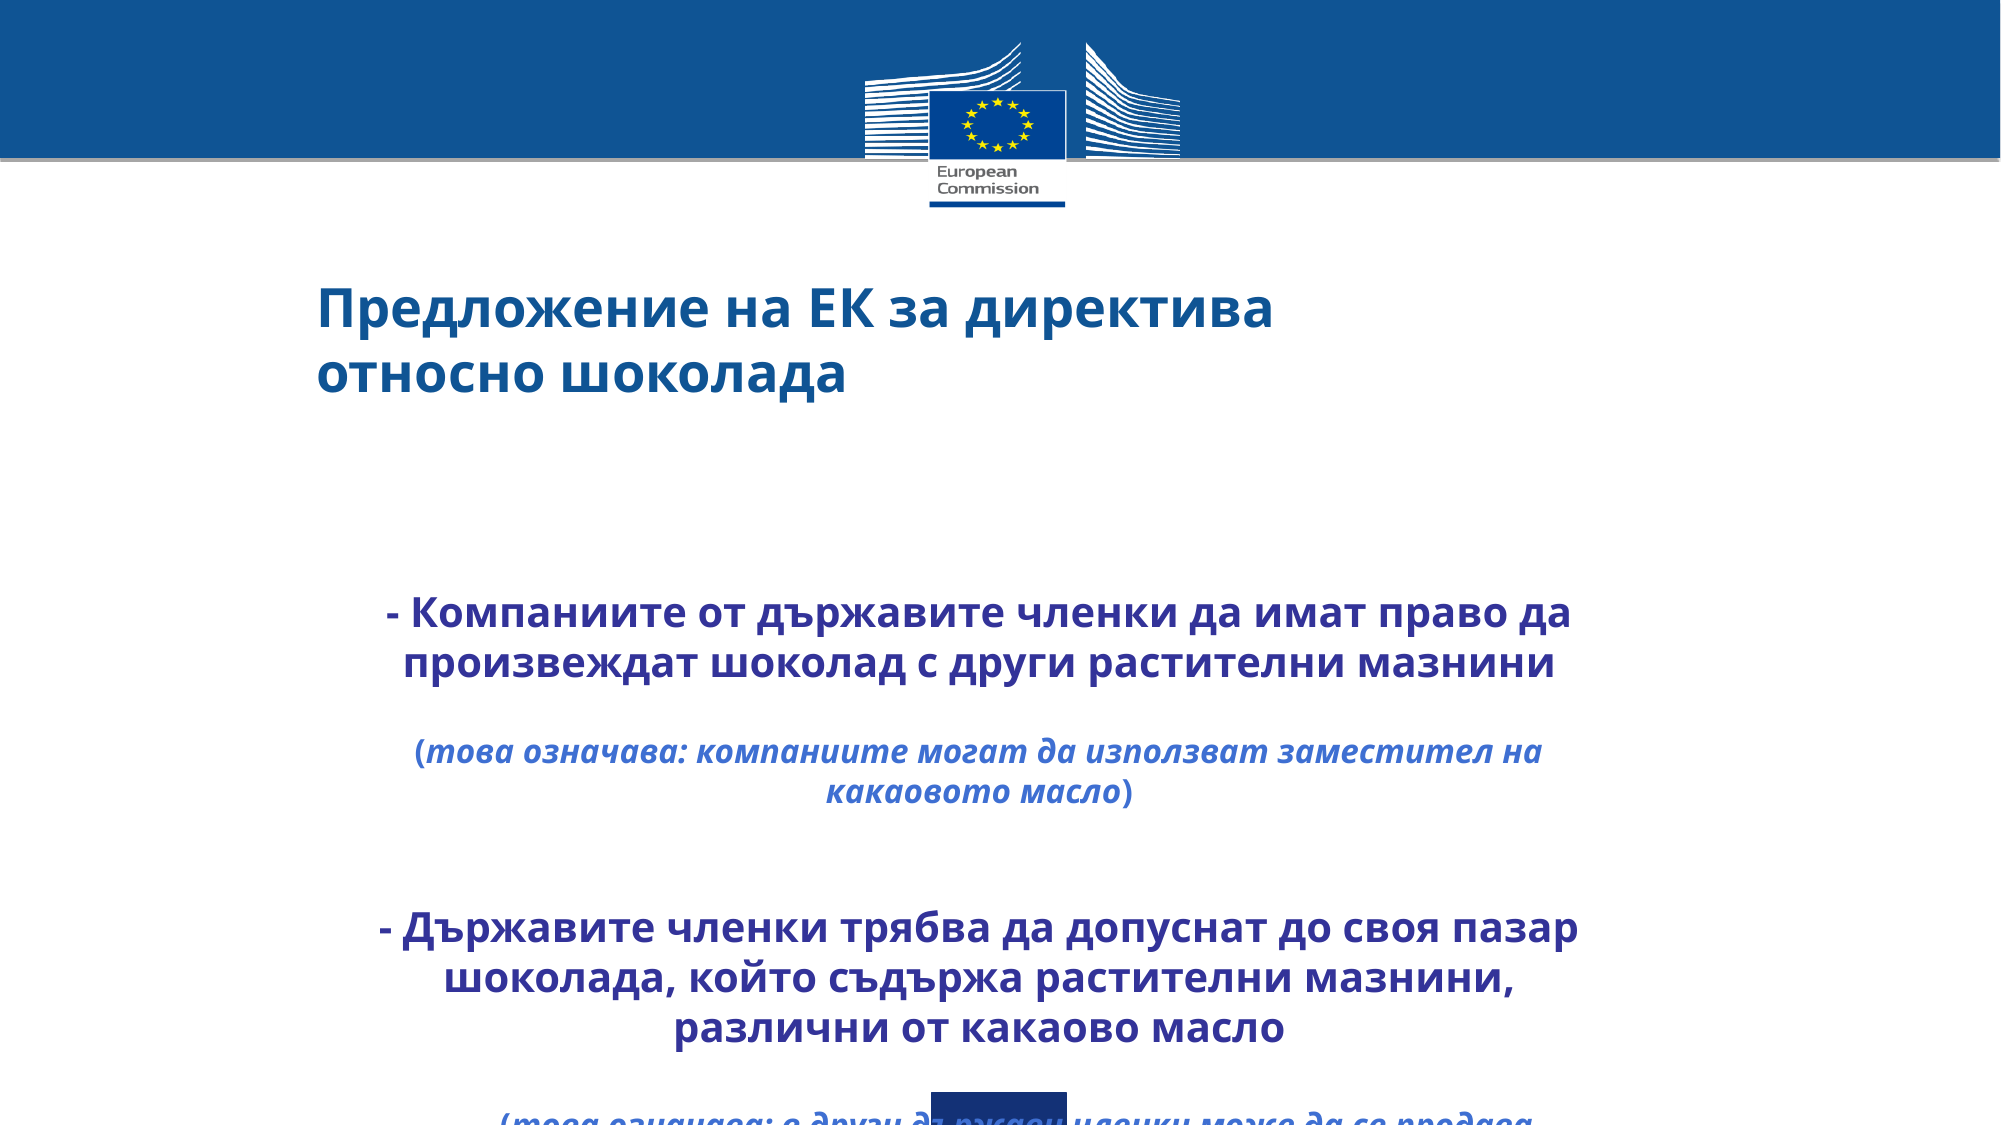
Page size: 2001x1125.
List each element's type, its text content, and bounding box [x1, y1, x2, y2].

text_box Предложение на ЕК за директива относно шоколада [301, 245, 1520, 433]
text_box - Компаниите от държавите членки да имат право да произвеждат шоколад с други растителни мазнини (това означава: компаниите могат да използват заместител на какаовото масло) - Държавите членки трябва да допуснат до своя пазар шоколада, който съдържа растителни мазнини, различни от какаово масло (това означава: в други държави членки може да се продава шоколад с други съставки и да се нарича шоколад) [279, 442, 1621, 1106]
